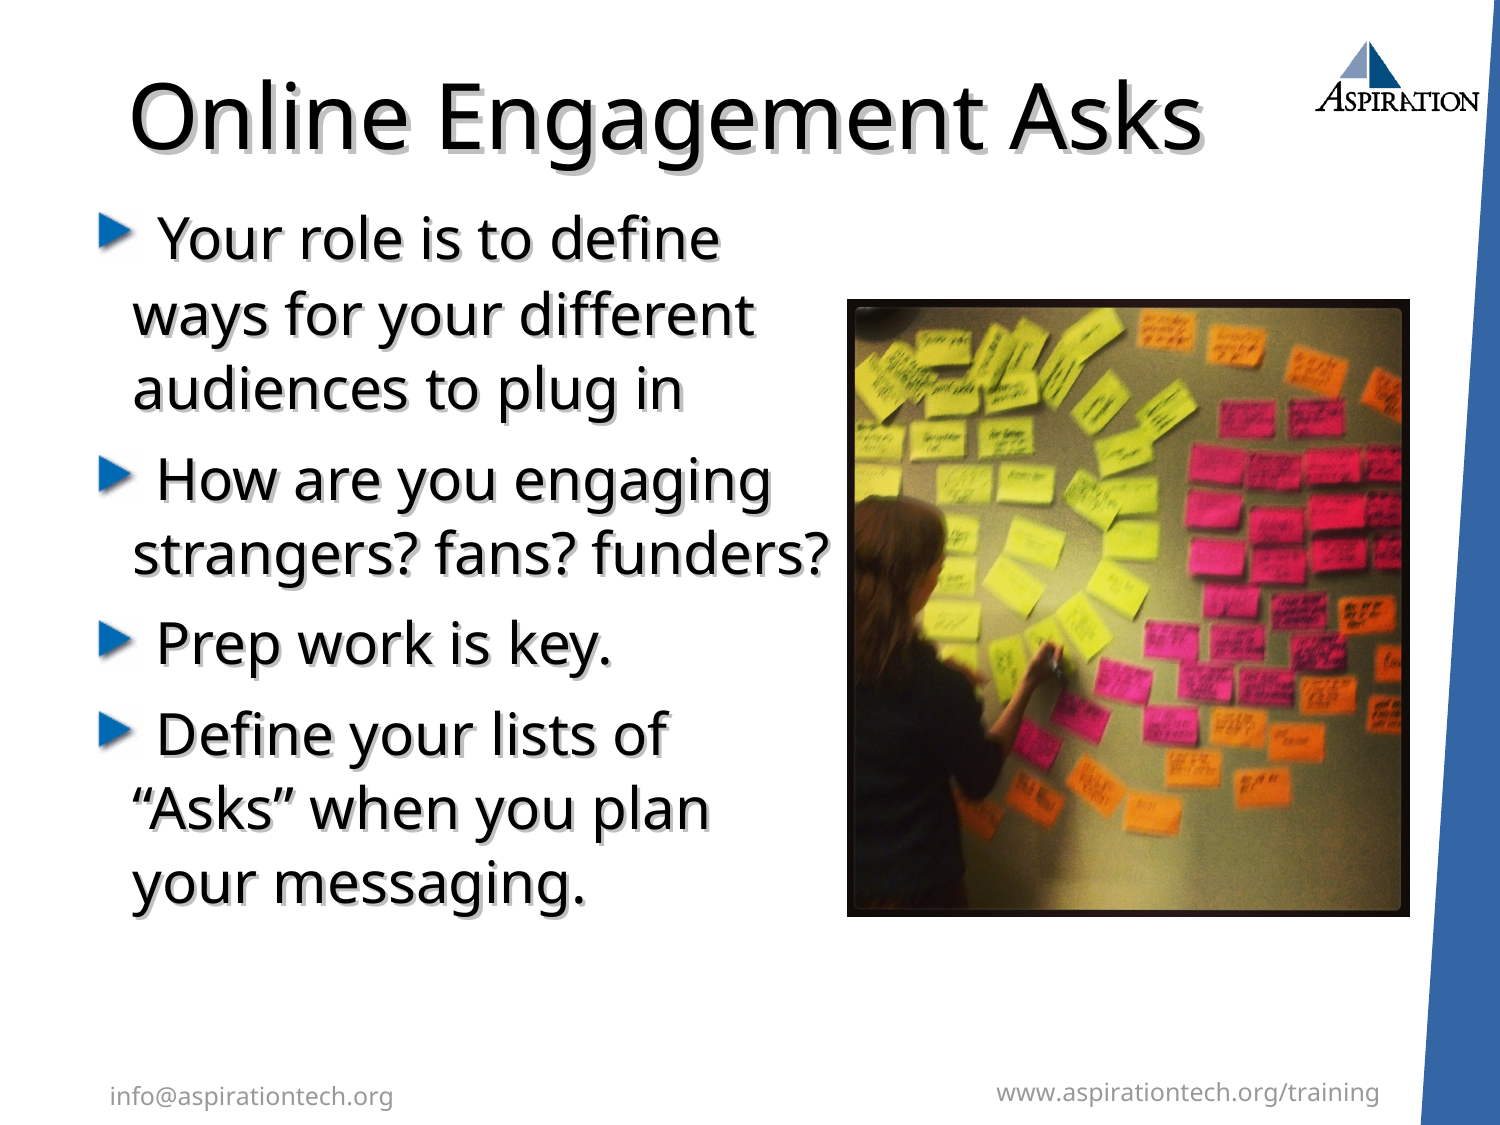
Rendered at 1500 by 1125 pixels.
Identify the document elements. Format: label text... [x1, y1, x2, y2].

picture [847, 299, 1410, 917]
title Online Engagement Asks [49, 19, 1284, 206]
list Your role is to define ways for your different audiences to plug in How are you engaging strangers? fans? funders? Prep work is key. Define your lists of “Asks” when you plan your messaging. [40, 188, 841, 1021]
picture [1315, 41, 1480, 120]
